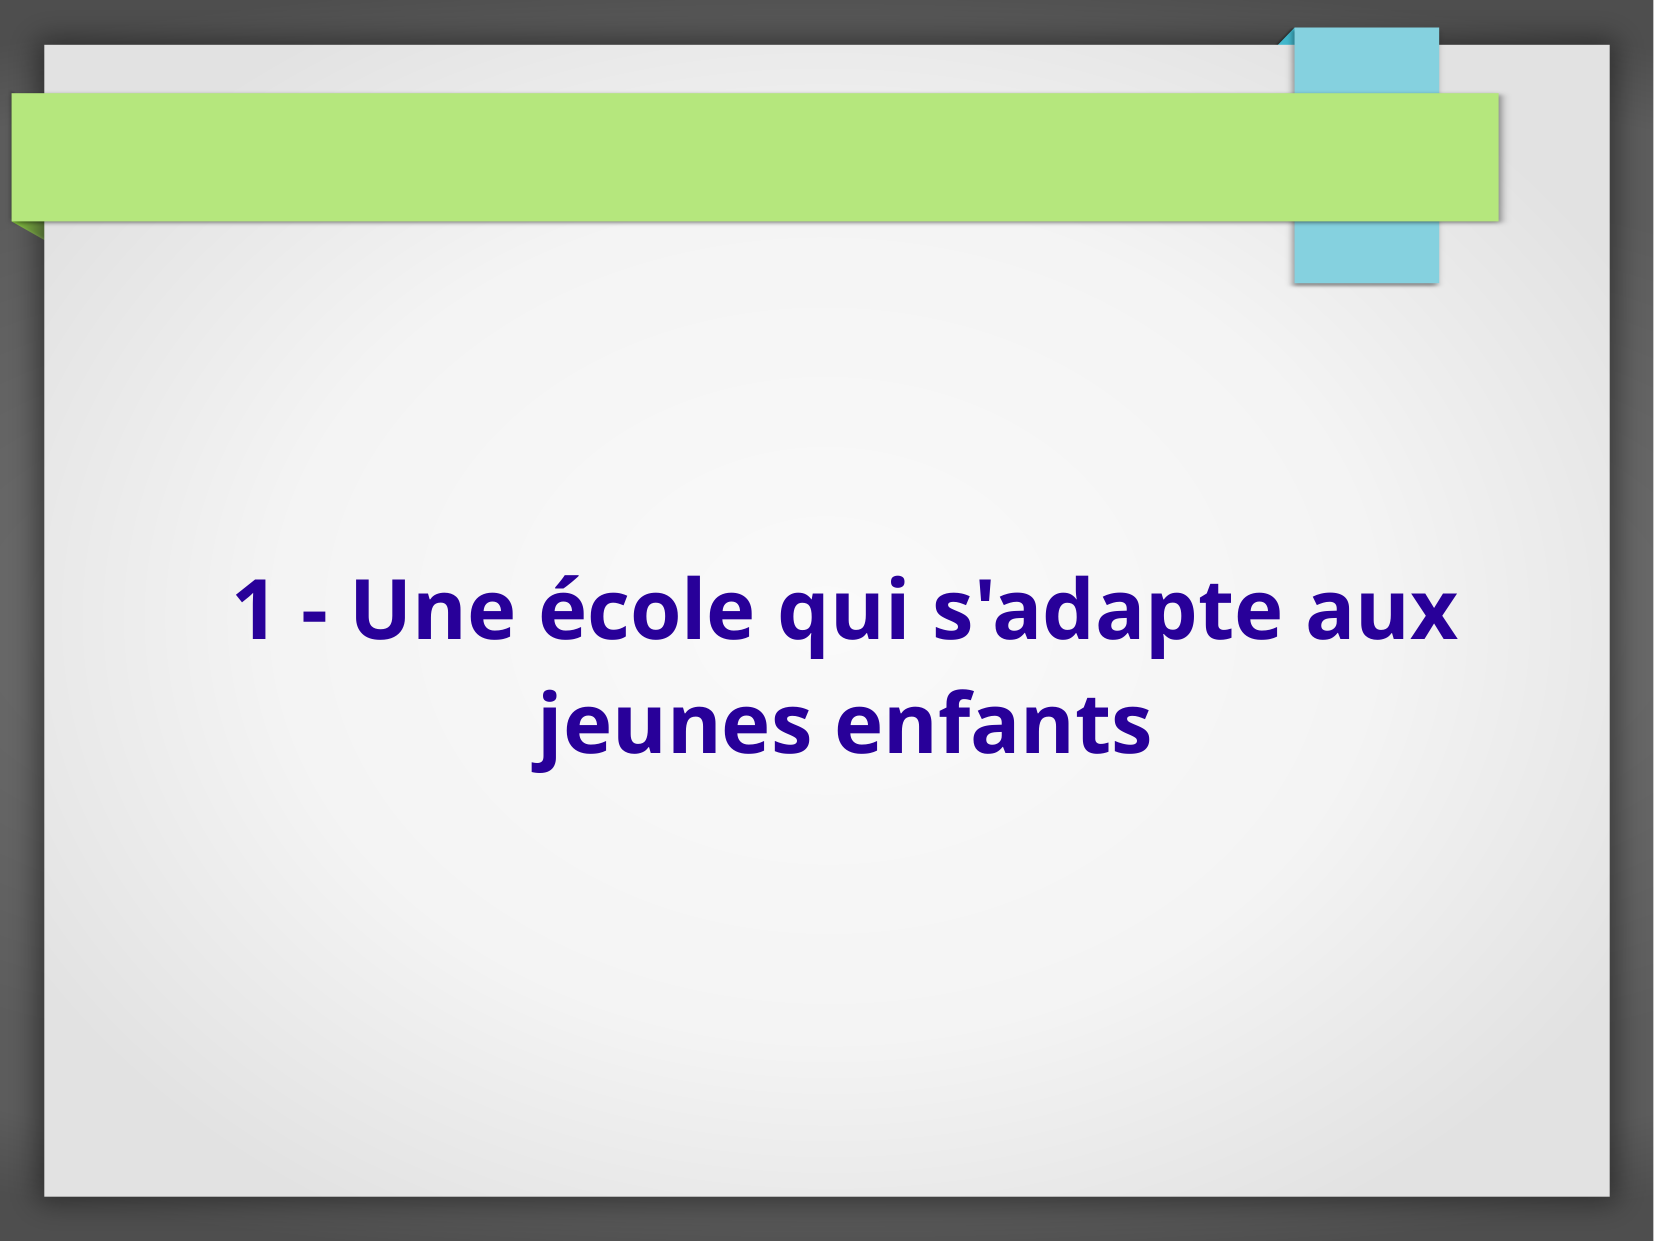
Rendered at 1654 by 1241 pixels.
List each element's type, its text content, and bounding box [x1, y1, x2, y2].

subtitle 1 - Une école qui s'adapte aux jeunes enfants [153, 318, 1538, 1010]
picture [0, 0, 1654, 1241]
